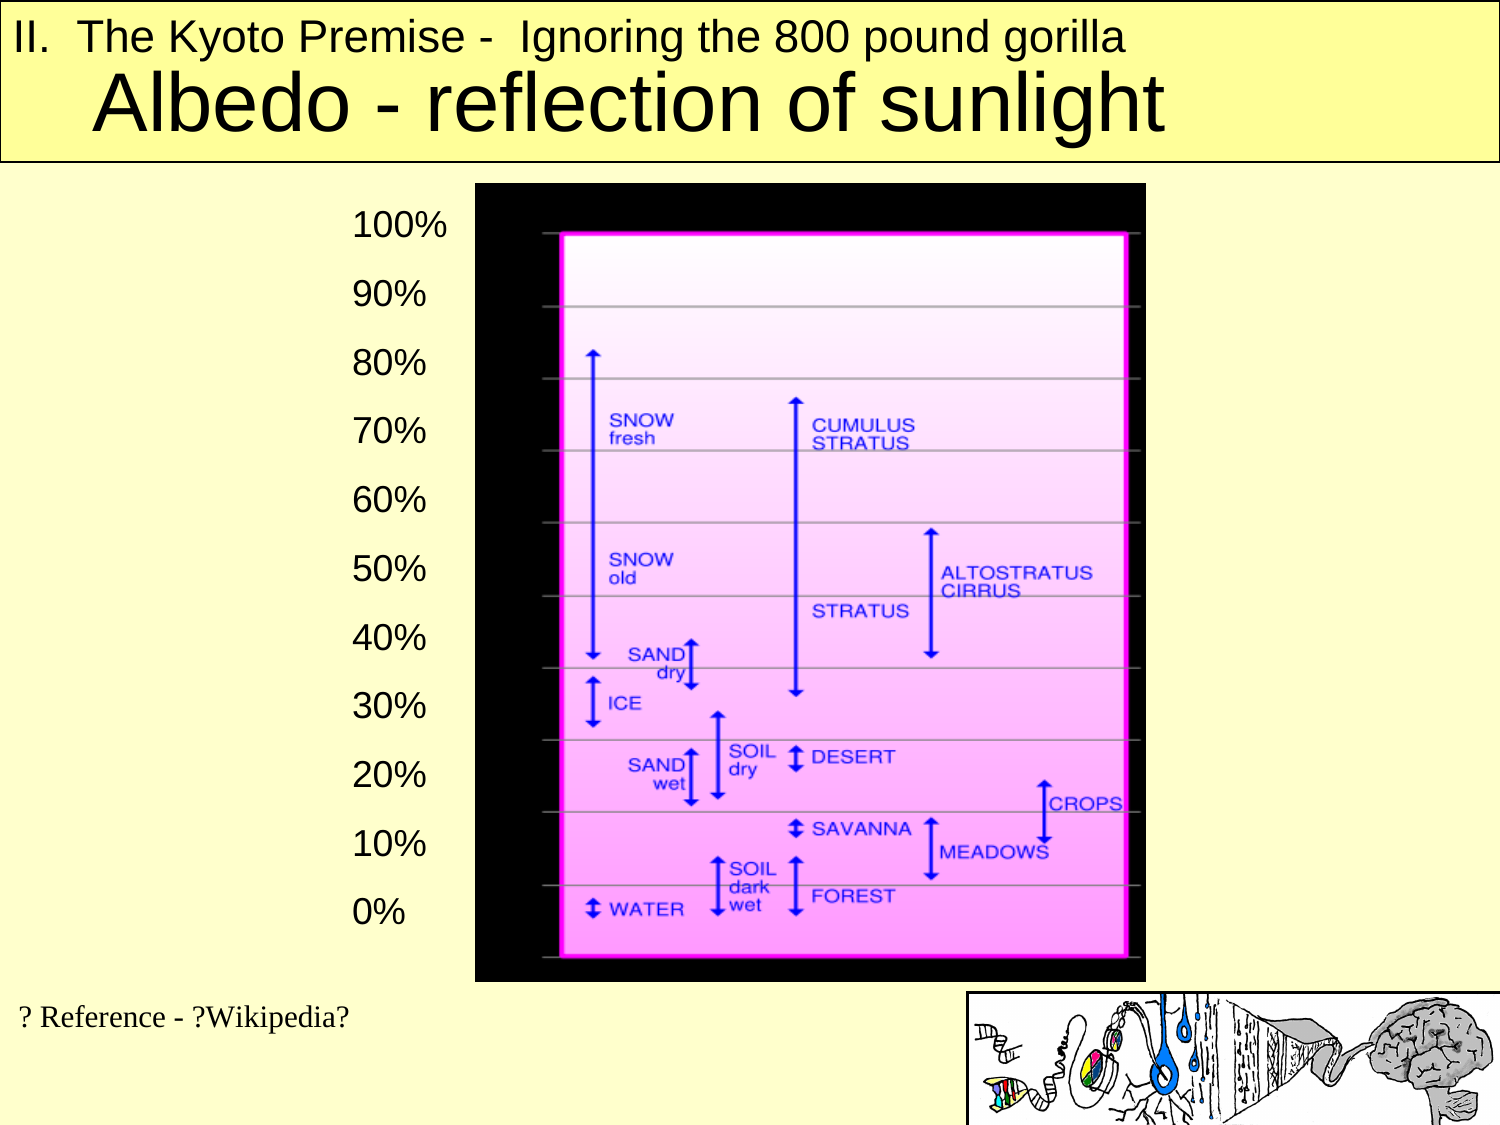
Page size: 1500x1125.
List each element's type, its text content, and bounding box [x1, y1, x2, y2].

list 100% 90% 80% 70% 60% 50% 40% 30% 20% 10% 0% [352, 206, 473, 1003]
picture [969, 994, 1500, 1125]
picture [475, 183, 1146, 982]
title II. The Kyoto Premise - Ignoring the 800 pound gorilla Albedo - reflection of sunlight [0, 0, 1500, 162]
text_box ? Reference - ?Wikipedia? [18, 1003, 946, 1109]
